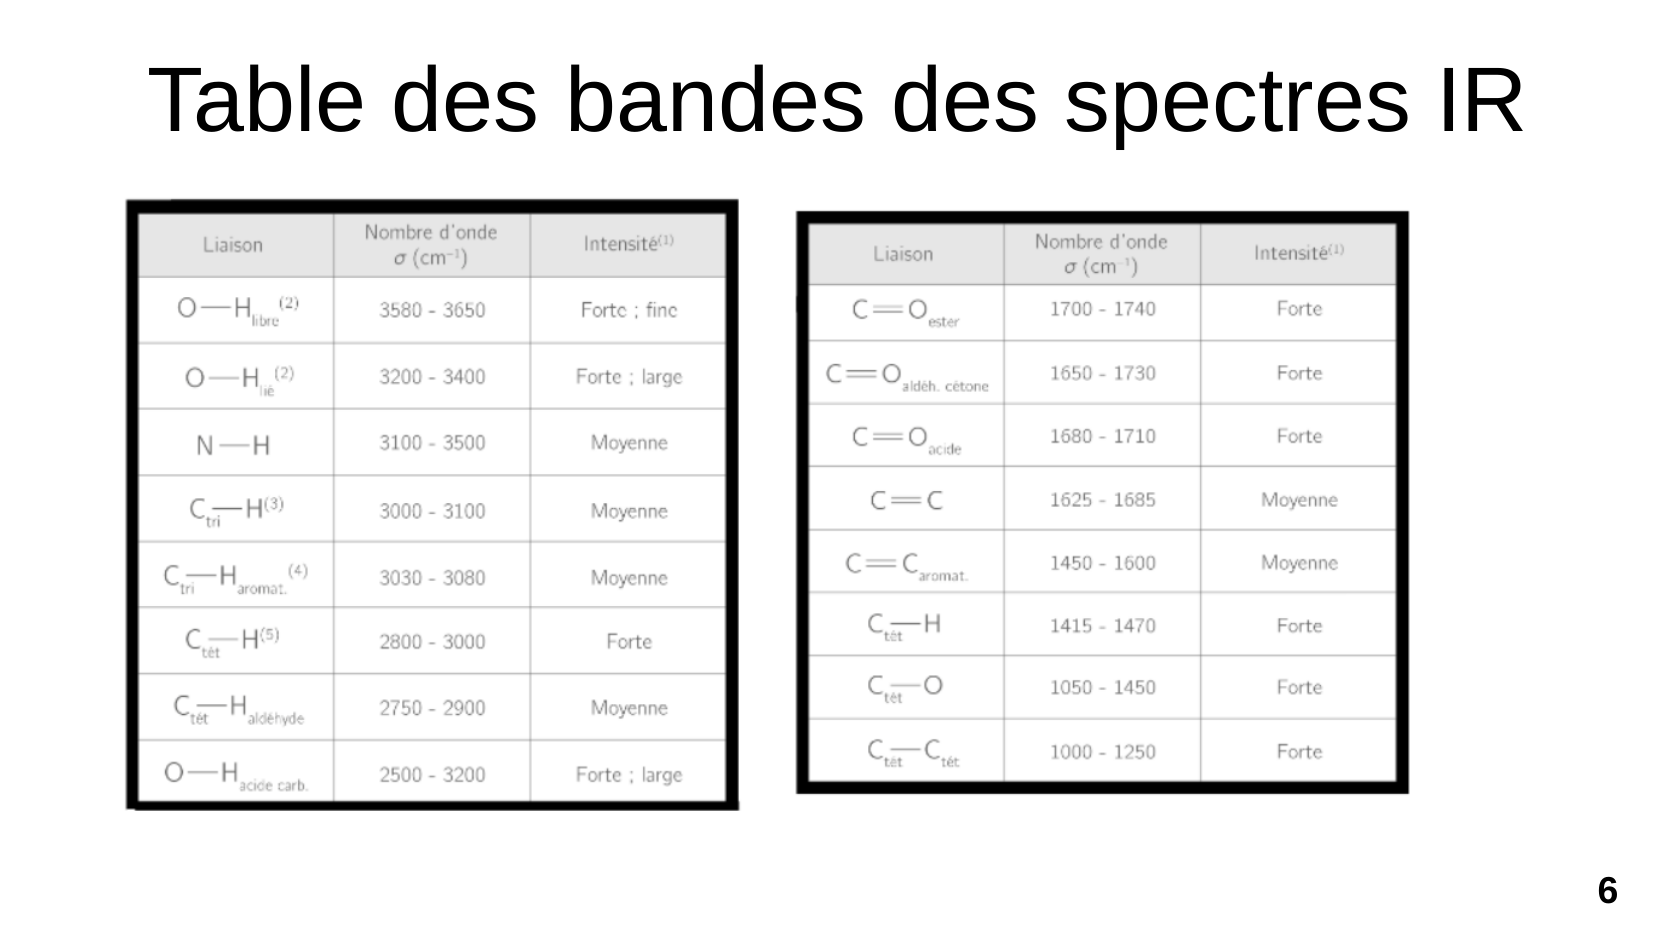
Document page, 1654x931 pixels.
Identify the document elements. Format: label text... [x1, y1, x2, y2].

text_box 6 [1582, 862, 1634, 920]
title Table des bandes des spectres IR [94, 21, 1583, 178]
picture [90, 152, 1441, 841]
